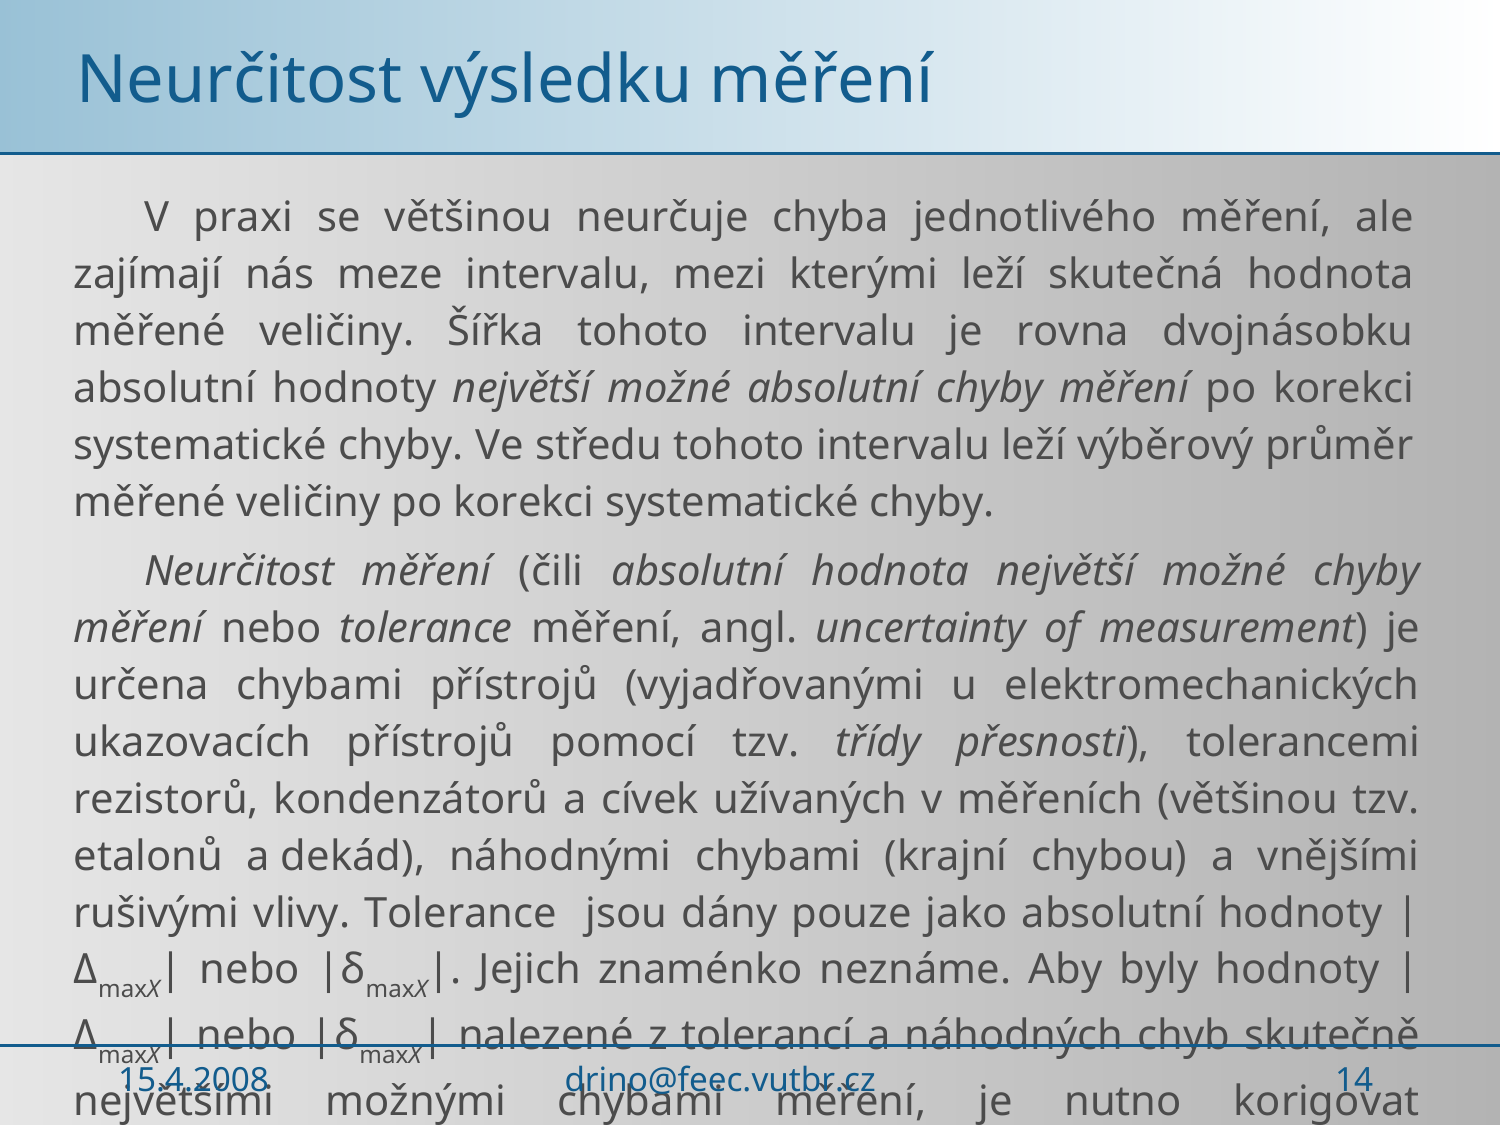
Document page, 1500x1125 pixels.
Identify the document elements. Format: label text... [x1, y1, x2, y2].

text_box drino@feec.vutbr.cz [454, 1049, 987, 1125]
text_box <číslo> [1075, 1049, 1388, 1125]
text_box V praxi se většinou neurčuje chyba jednotlivého měření, ale zajímají nás meze intervalu, mezi kterými leží skutečná hodnota měřené veličiny. Šířka tohoto intervalu je rovna dvojnásobku absolutní hodnoty největší možné absolutní chyby měření po korekci systematické chyby. Ve středu tohoto intervalu leží výběrový průměr měřené veličiny po korekci systematické chyby. Neurčitost měření (čili absolutní hodnota největší možné chyby měření nebo tolerance měření, angl. uncertainty of measurement) je určena chybami přístrojů (vyjadřovanými u elektromechanických ukazovacích přístrojů pomocí tzv. třídy přesnosti), tolerancemi rezistorů, kondenzátorů a cívek užívaných v měřeních (většinou tzv. etalonů a dekád), náhodnými chybami (krajní chybou) a vnějšími rušivými vlivy. Tolerance jsou dány pouze jako absolutní hodnoty |ΔmaxX| nebo |δmaxX|. Jejich znaménko neznáme. Aby byly hodnoty |ΔmaxX| nebo |δmaxX| nalezené z tolerancí a náhodných chyb skutečně největšími možnými chybami měření, je nutno korigovat systematickou chybu. [59, 178, 1442, 1044]
title Neurčitost výsledku měření [0, 0, 1500, 152]
text_box 15.4.2008 [103, 1049, 432, 1125]
